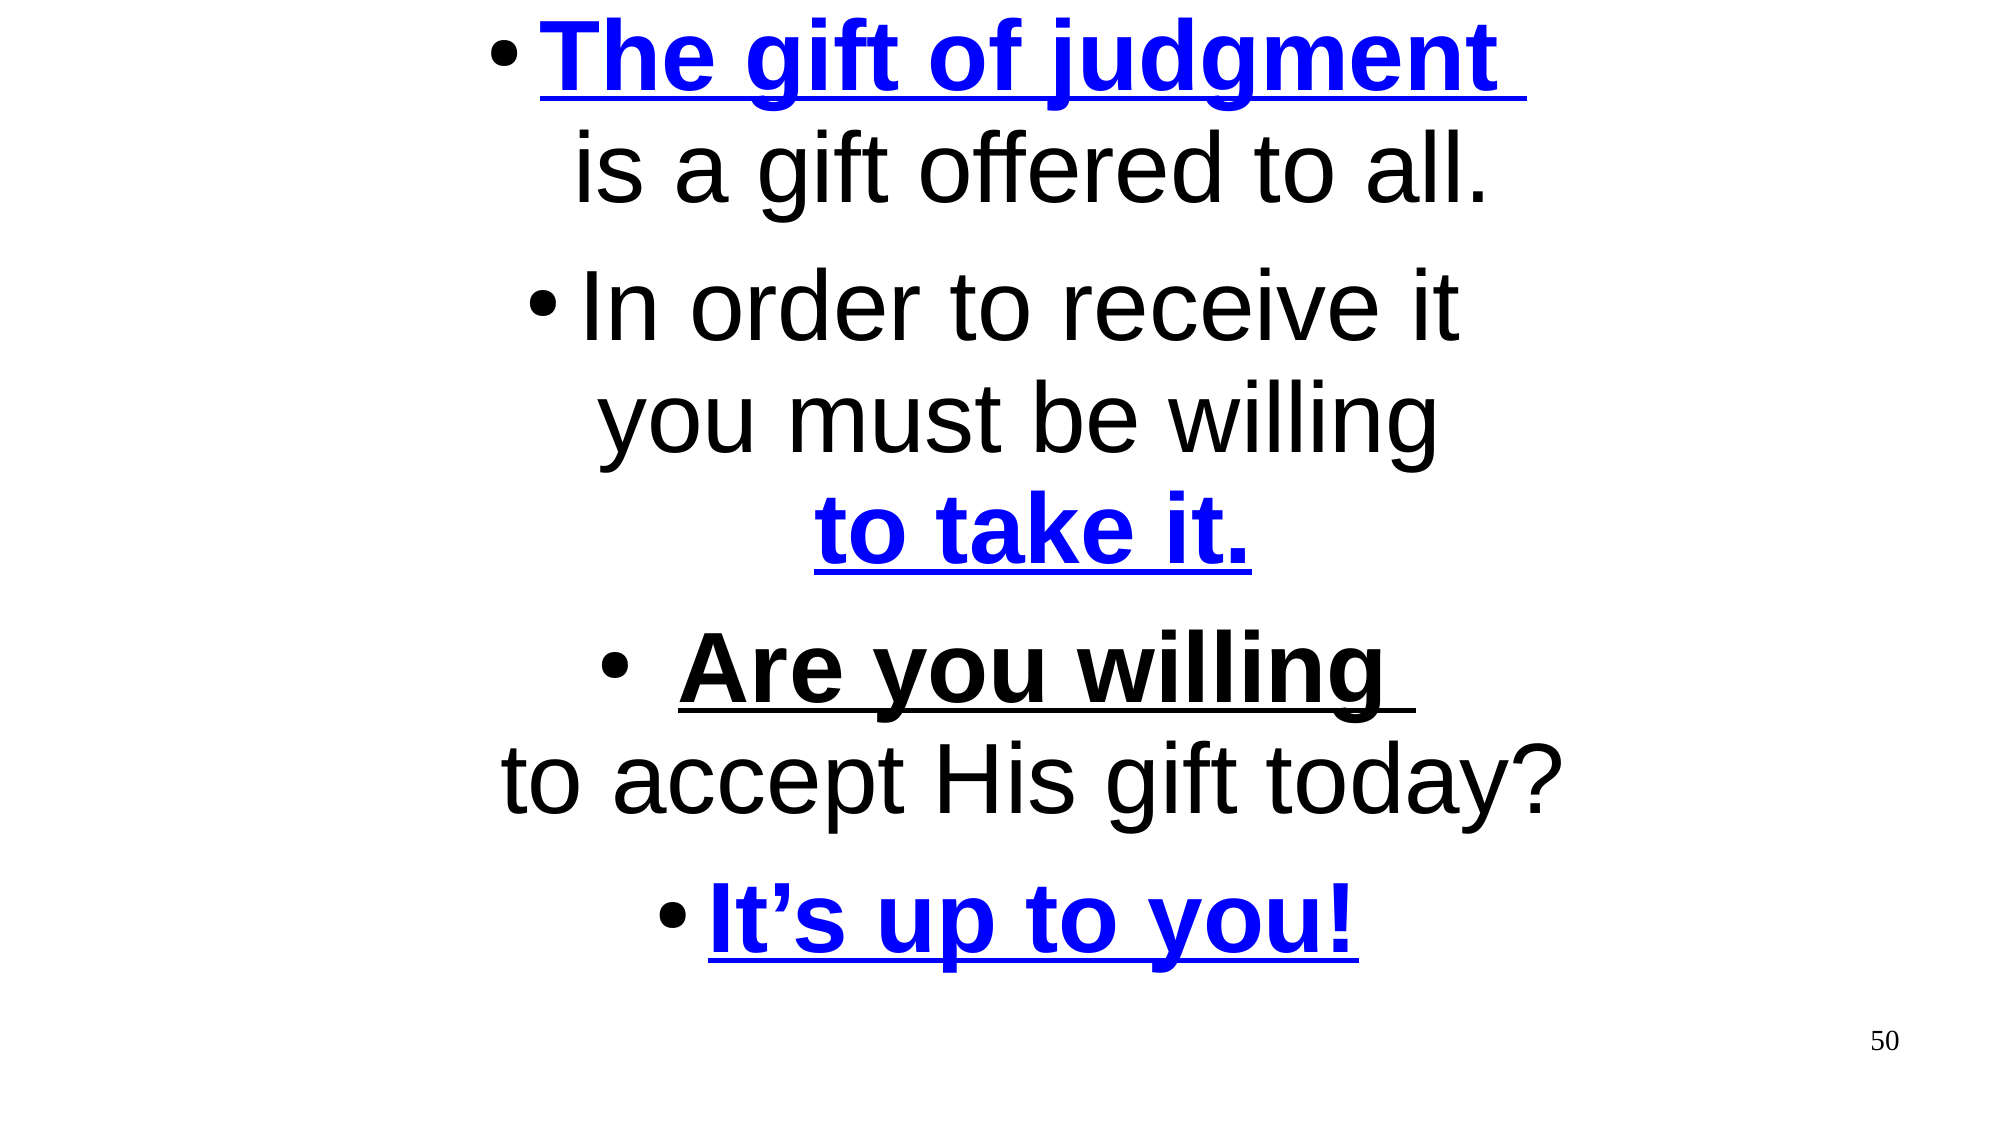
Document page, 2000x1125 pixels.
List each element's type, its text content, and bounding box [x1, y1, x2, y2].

list The gift of judgment is a gift offered to all. In order to receive it you must be willing to take it. Are you willing to accept His gift today? It’s up to you! [0, 0, 1996, 1123]
